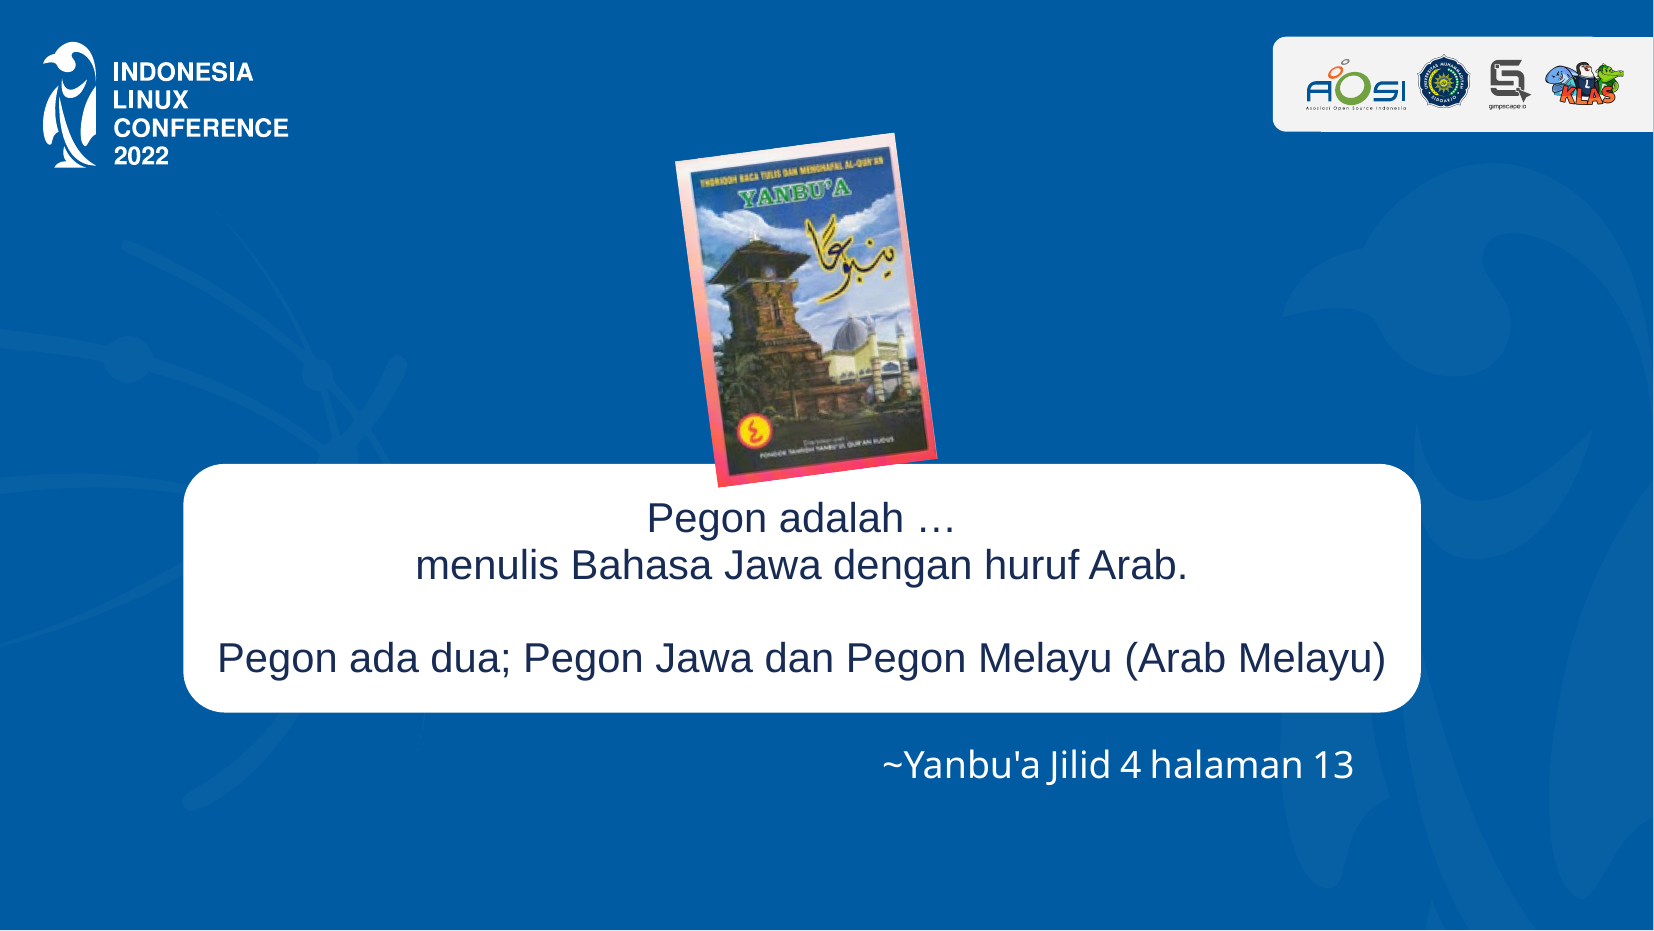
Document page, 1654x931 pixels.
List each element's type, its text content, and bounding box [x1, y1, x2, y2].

text_box Pegon adalah … menulis Bahasa Jawa dengan huruf Arab. Pegon ada dua; Pegon Jawa dan Pegon Melayu (Arab Melayu) [183, 463, 1421, 713]
subtitle ~Yanbu'a Jilid 4 halaman 13 [846, 698, 1518, 842]
picture [1545, 62, 1624, 105]
picture [675, 132, 938, 488]
picture [1417, 54, 1471, 108]
